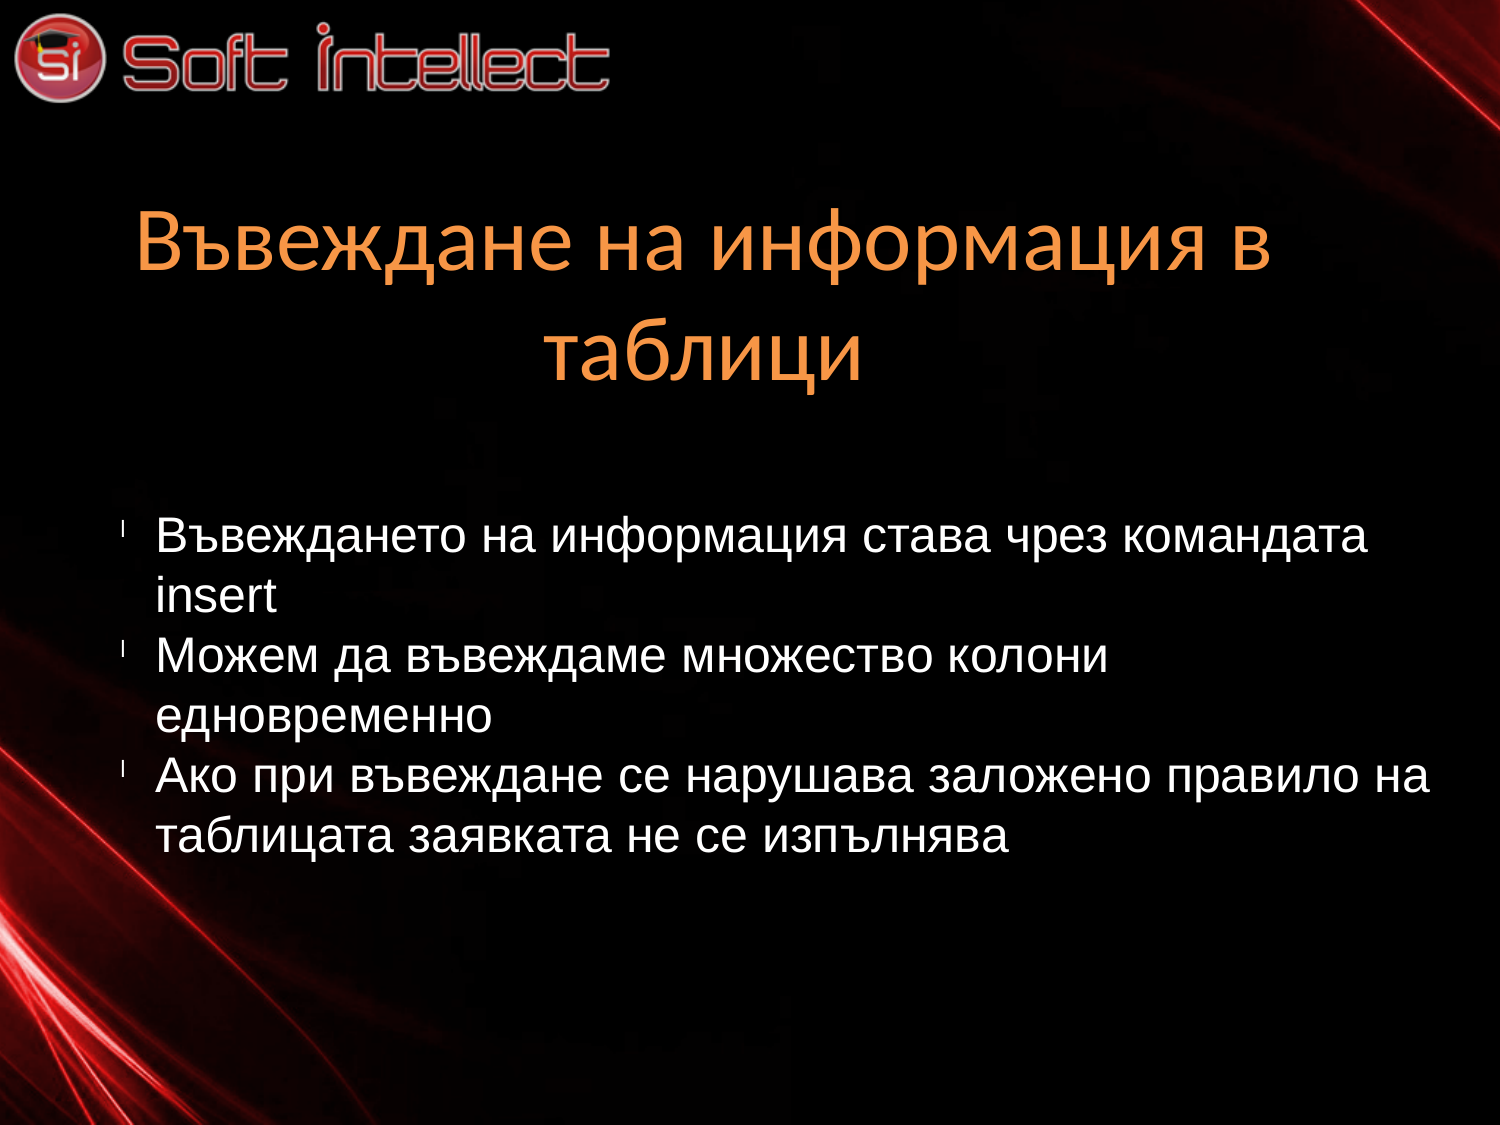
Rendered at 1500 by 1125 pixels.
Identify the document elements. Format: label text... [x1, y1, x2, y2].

text_box Въвеждане на информация в таблици [30, 194, 1380, 382]
text_box Въвеждането на информация става чрез командата insert Можем да въвеждаме множество колони едновременно Ако при въвеждане се нарушава заложено правило на таблицата заявката не се изпълнява [105, 494, 1470, 825]
picture [0, 0, 1500, 1125]
